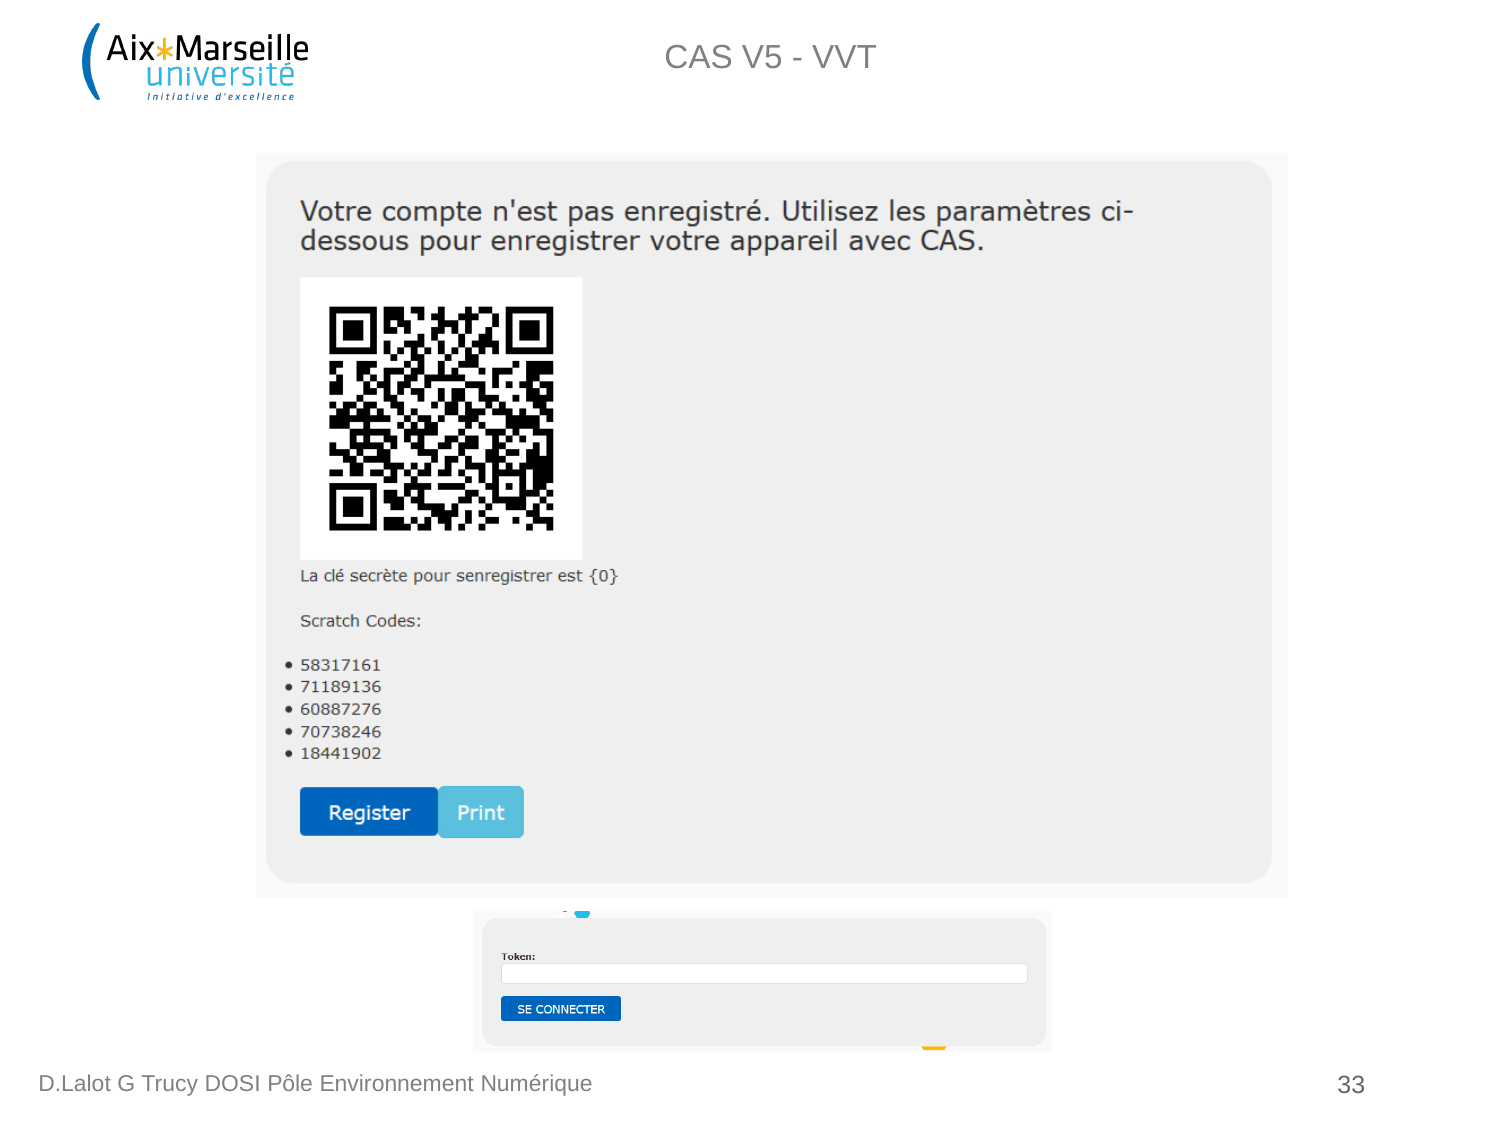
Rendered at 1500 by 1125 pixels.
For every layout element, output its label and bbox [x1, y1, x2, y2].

picture [256, 153, 1288, 898]
picture [473, 911, 1052, 1052]
picture [82, 23, 308, 100]
